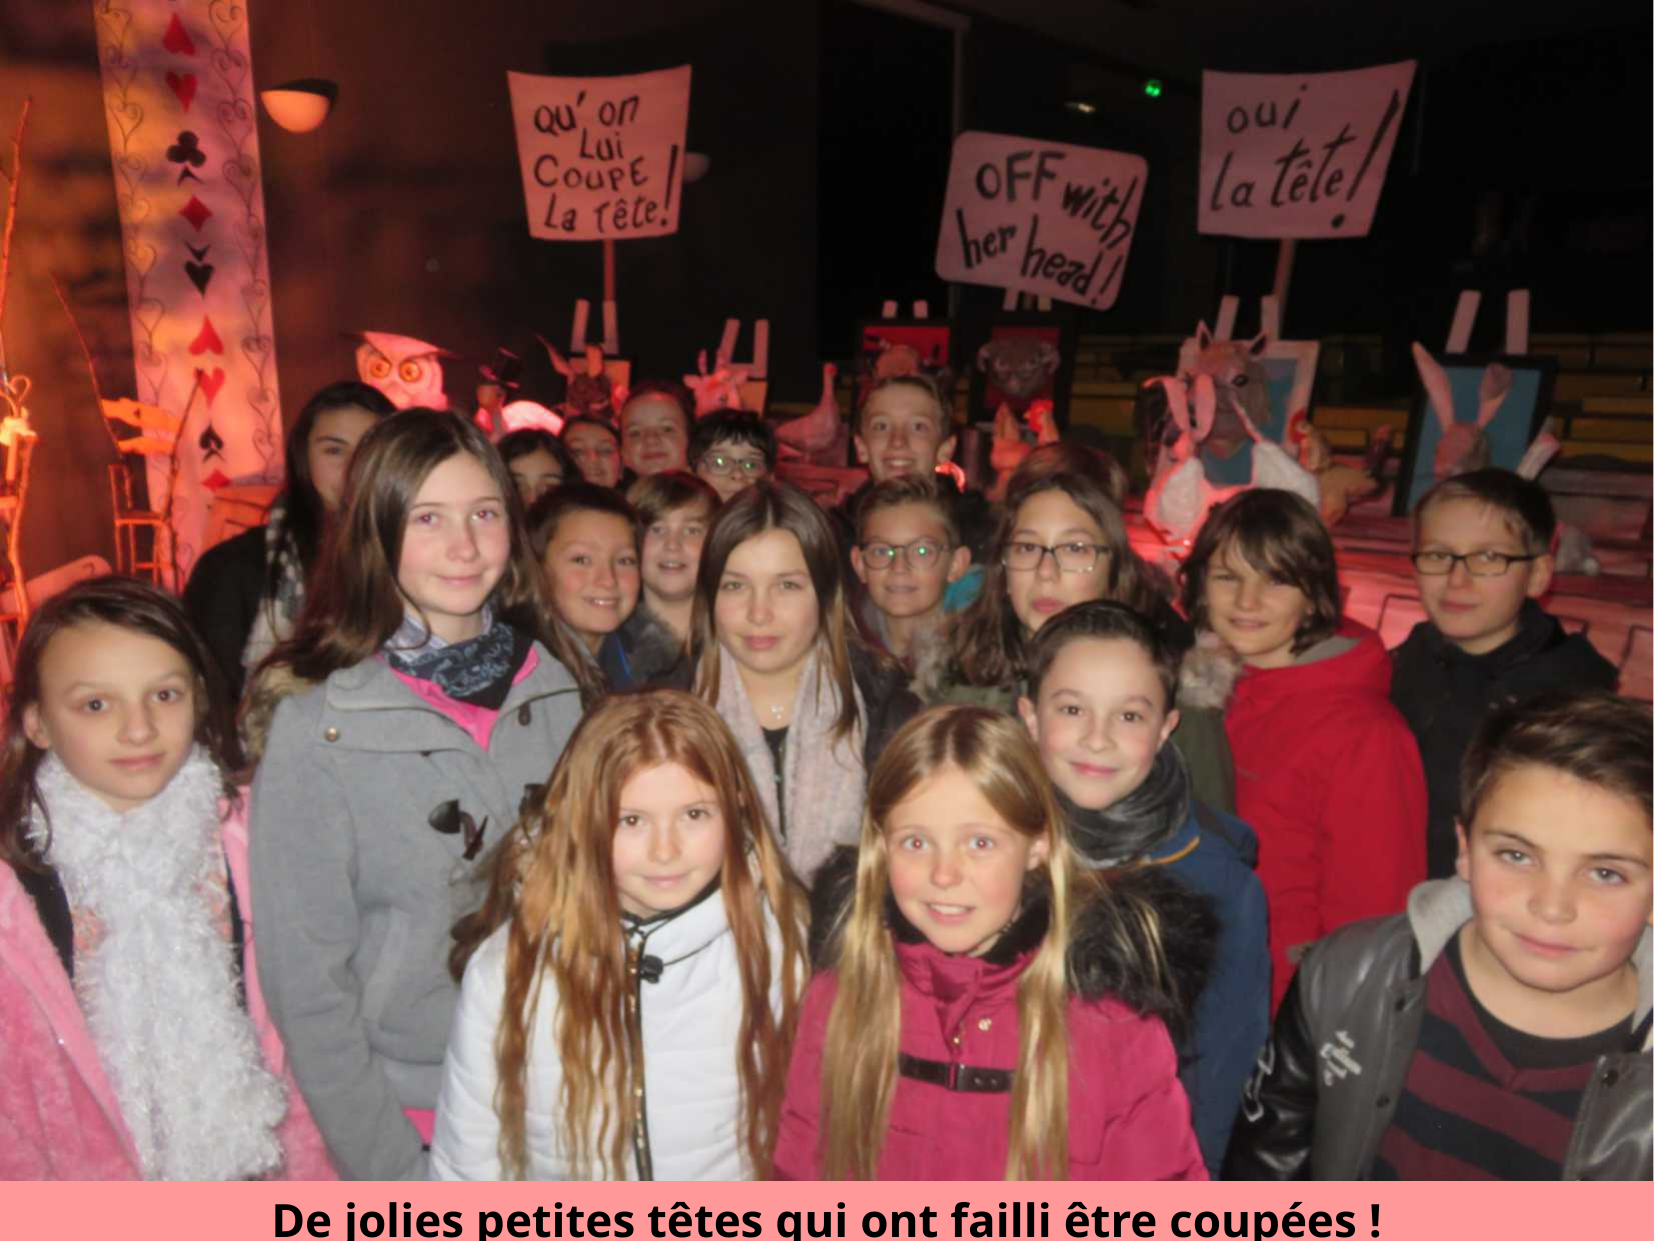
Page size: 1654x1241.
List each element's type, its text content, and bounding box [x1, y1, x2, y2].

text_box De jolies petites têtes qui ont failli être coupées ! [0, 1181, 1654, 1241]
picture [0, 0, 1654, 1181]
